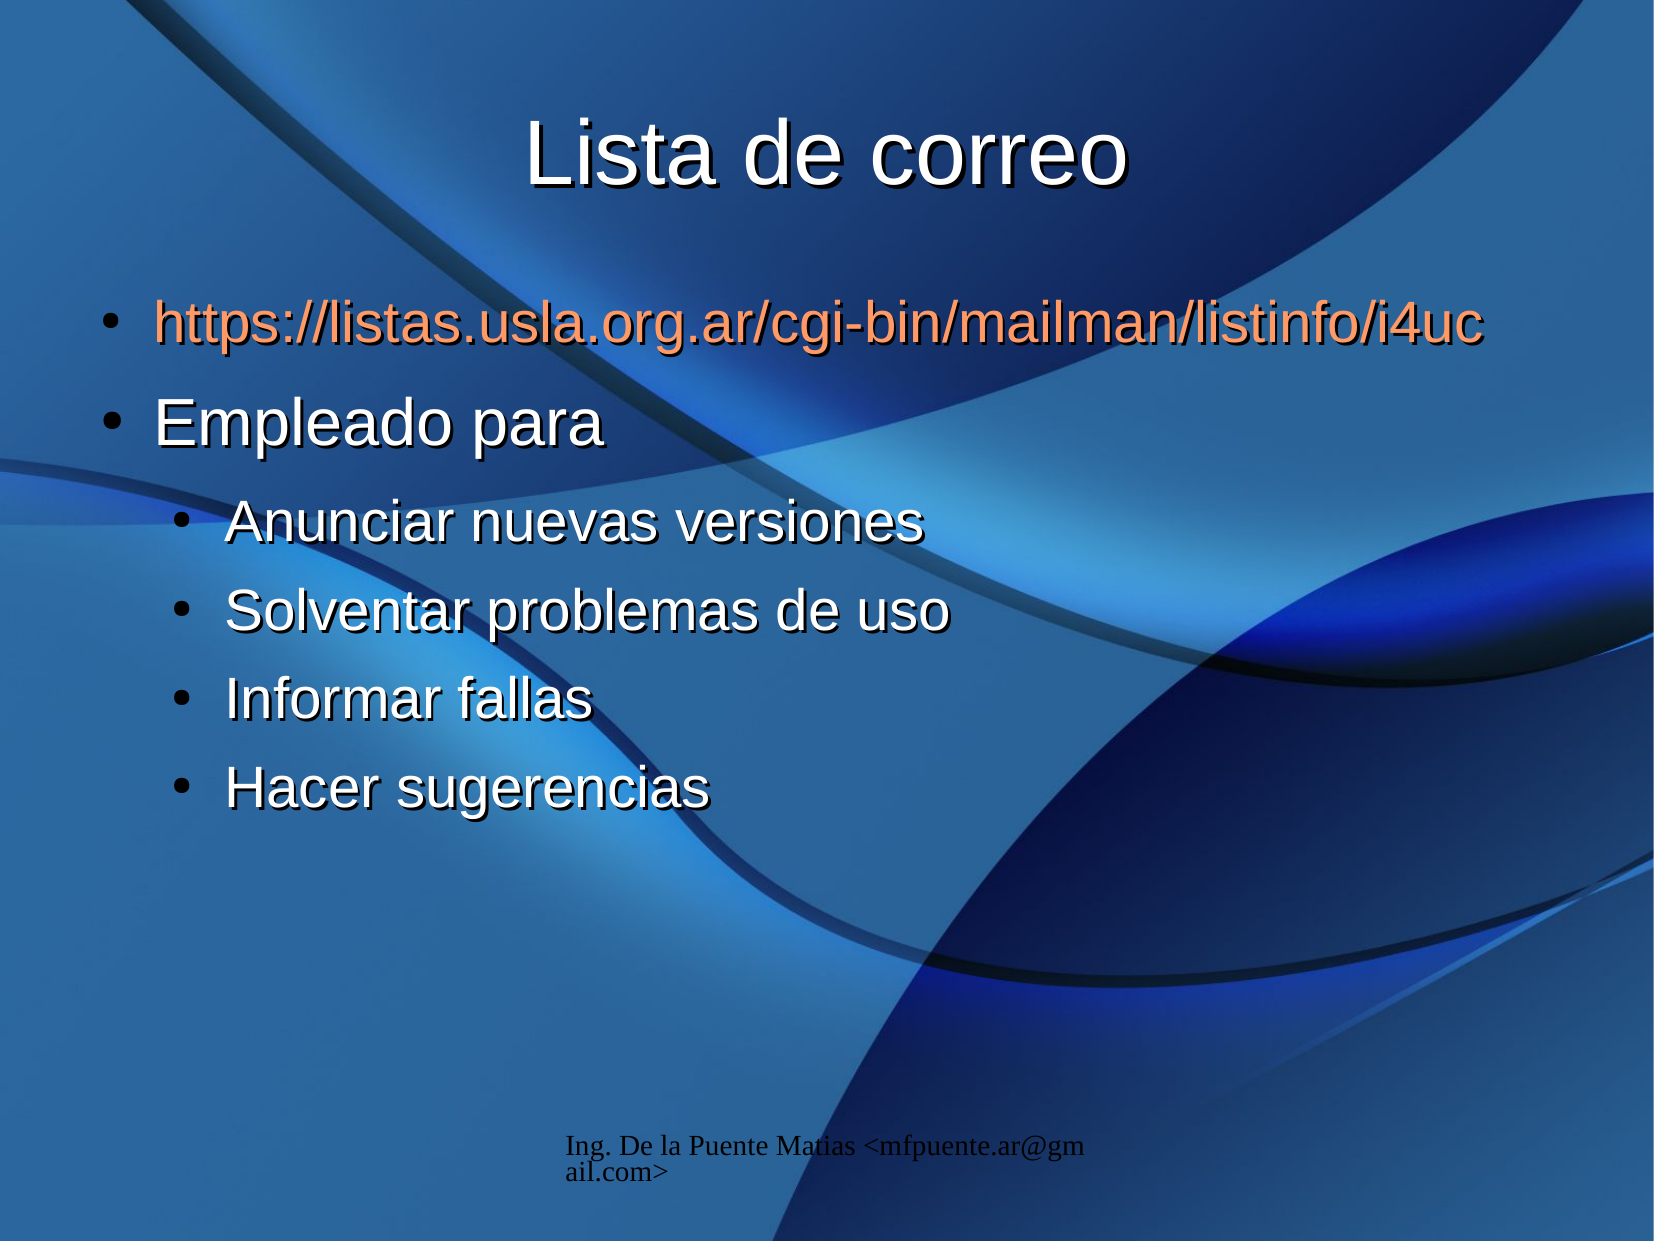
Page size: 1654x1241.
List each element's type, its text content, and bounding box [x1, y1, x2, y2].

list https://listas.usla.org.ar/cgi-bin/mailman/listinfo/i4uc Empleado para Anunciar nuevas versiones Solventar problemas de uso Informar fallas Hacer sugerencias [82, 290, 1571, 1109]
picture [0, 0, 1654, 1241]
title Lista de correo [82, 49, 1571, 257]
